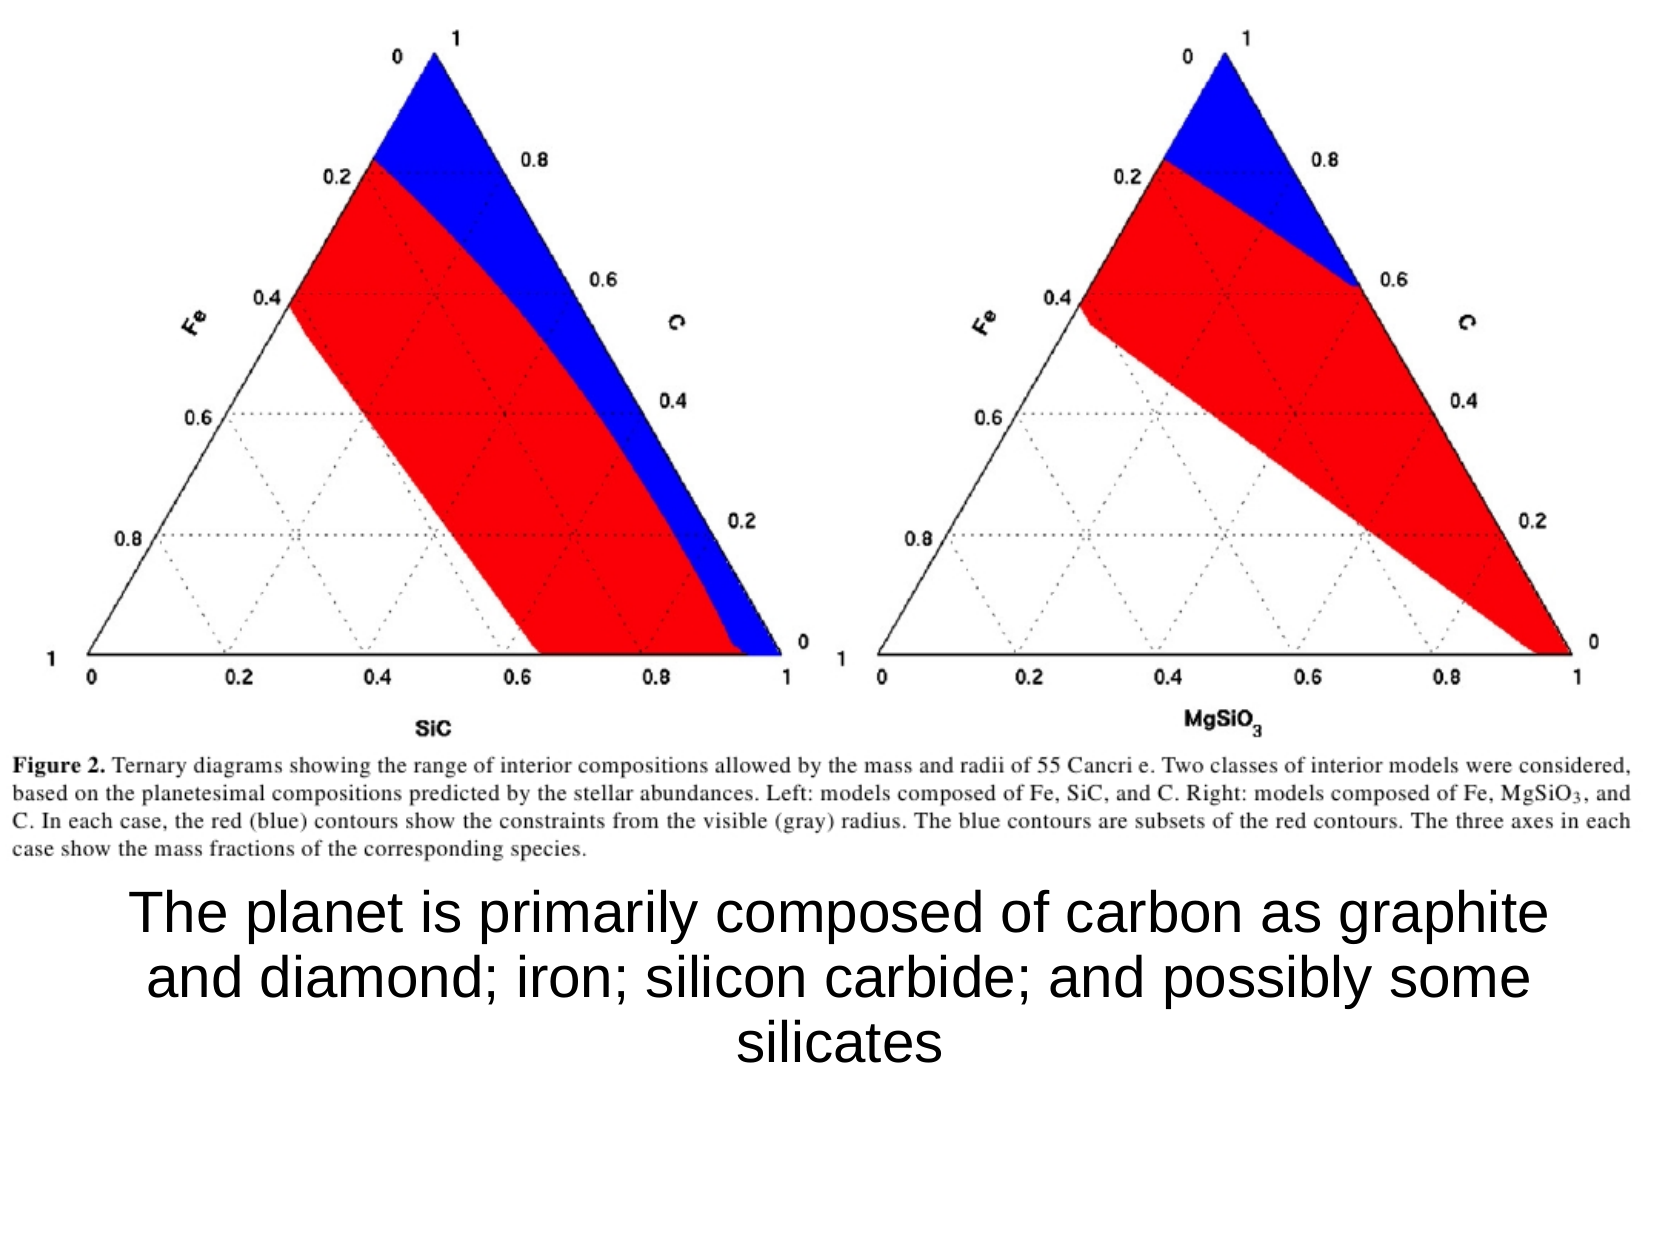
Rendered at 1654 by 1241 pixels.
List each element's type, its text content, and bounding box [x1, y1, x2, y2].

text_box The planet is primarily composed of carbon as graphite and diamond; iron; silicon carbide; and possibly some silicates [60, 872, 1621, 1082]
picture [5, 0, 1654, 873]
